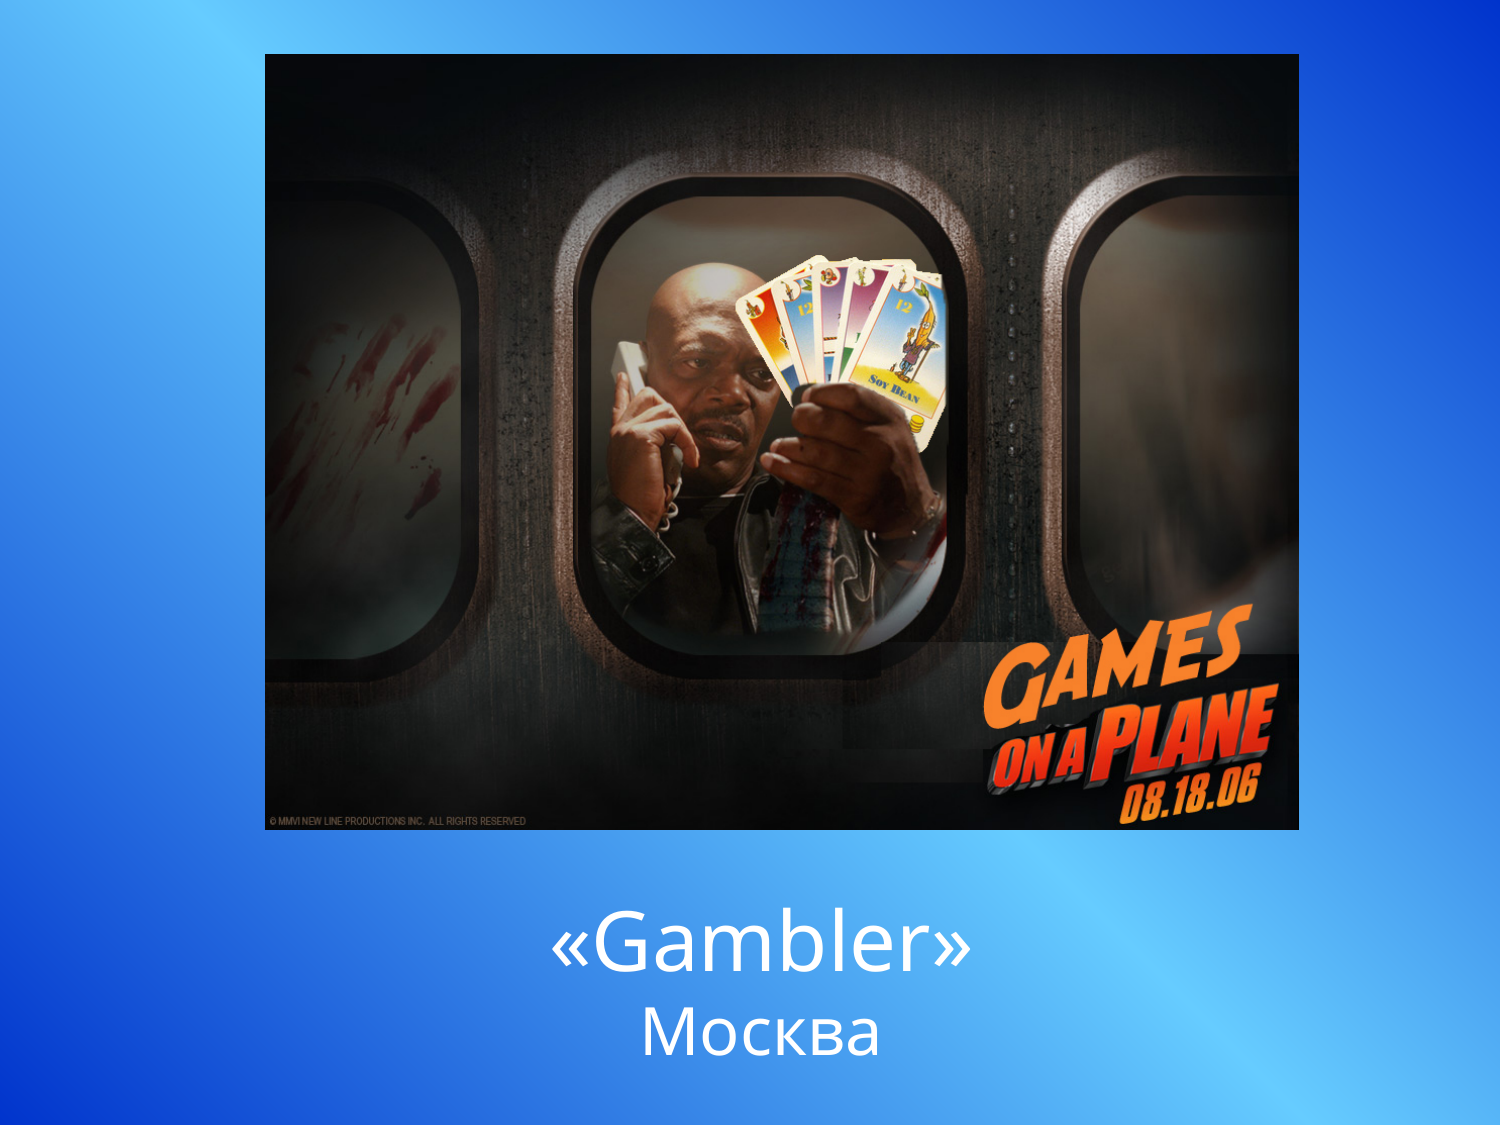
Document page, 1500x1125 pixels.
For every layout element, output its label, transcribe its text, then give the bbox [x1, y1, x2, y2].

text_box «Gambler» Москва [123, 857, 1399, 1099]
picture [265, 54, 1299, 830]
